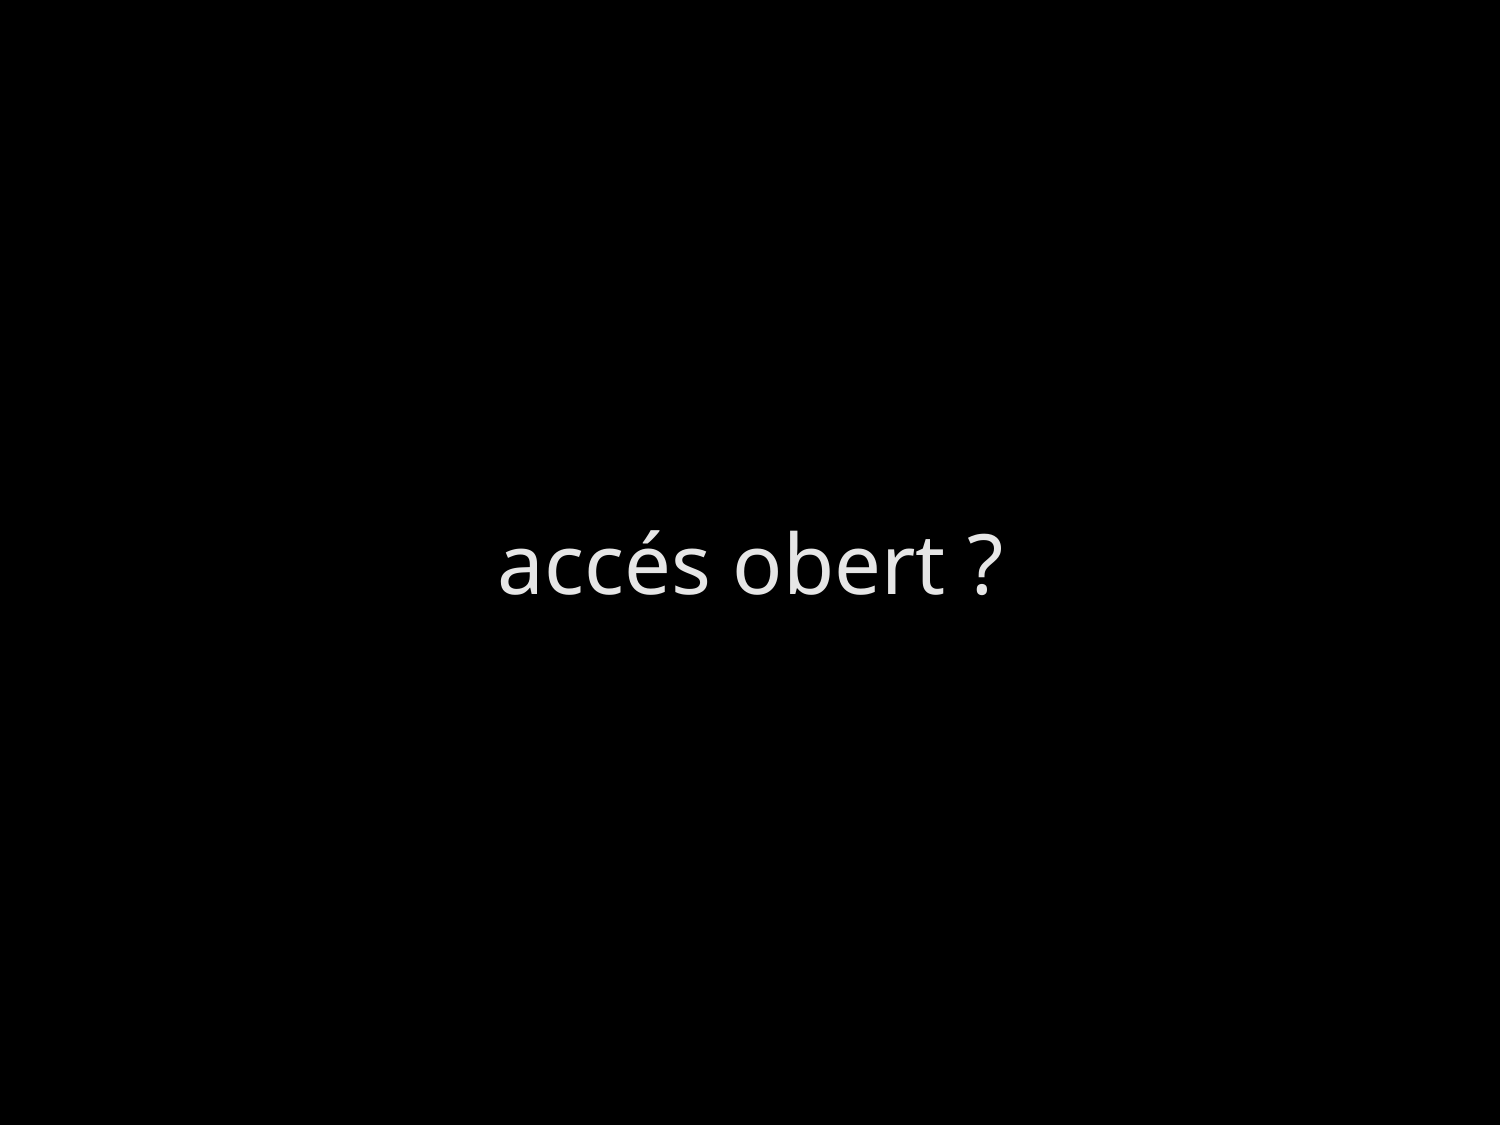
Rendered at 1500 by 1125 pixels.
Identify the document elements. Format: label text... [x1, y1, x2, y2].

title accés obert ? [110, 468, 1392, 657]
